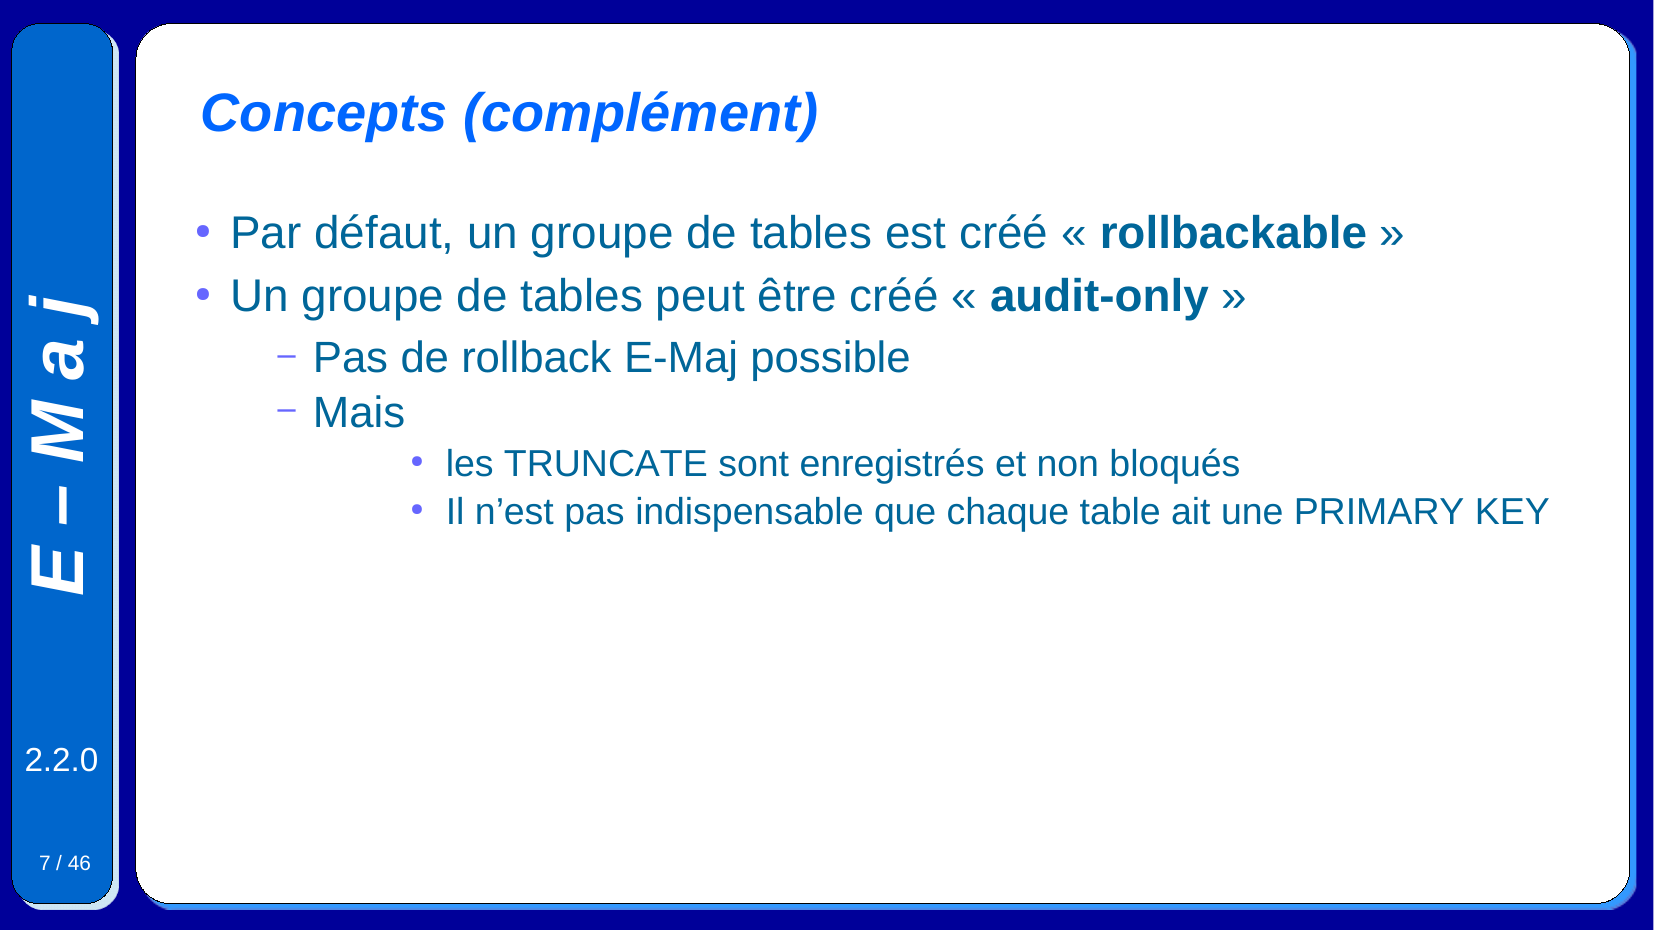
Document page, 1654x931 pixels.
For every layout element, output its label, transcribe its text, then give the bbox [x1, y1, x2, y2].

list Par défaut, un groupe de tables est créé « rollbackable » Un groupe de tables peut être créé « audit-only » Pas de rollback E-Maj possible Mais les TRUNCATE sont enregistrés et non bloqués Il n’est pas indispensable que chaque table ait une PRIMARY KEY [177, 206, 1587, 827]
title Concepts (complément) [200, 34, 1575, 191]
